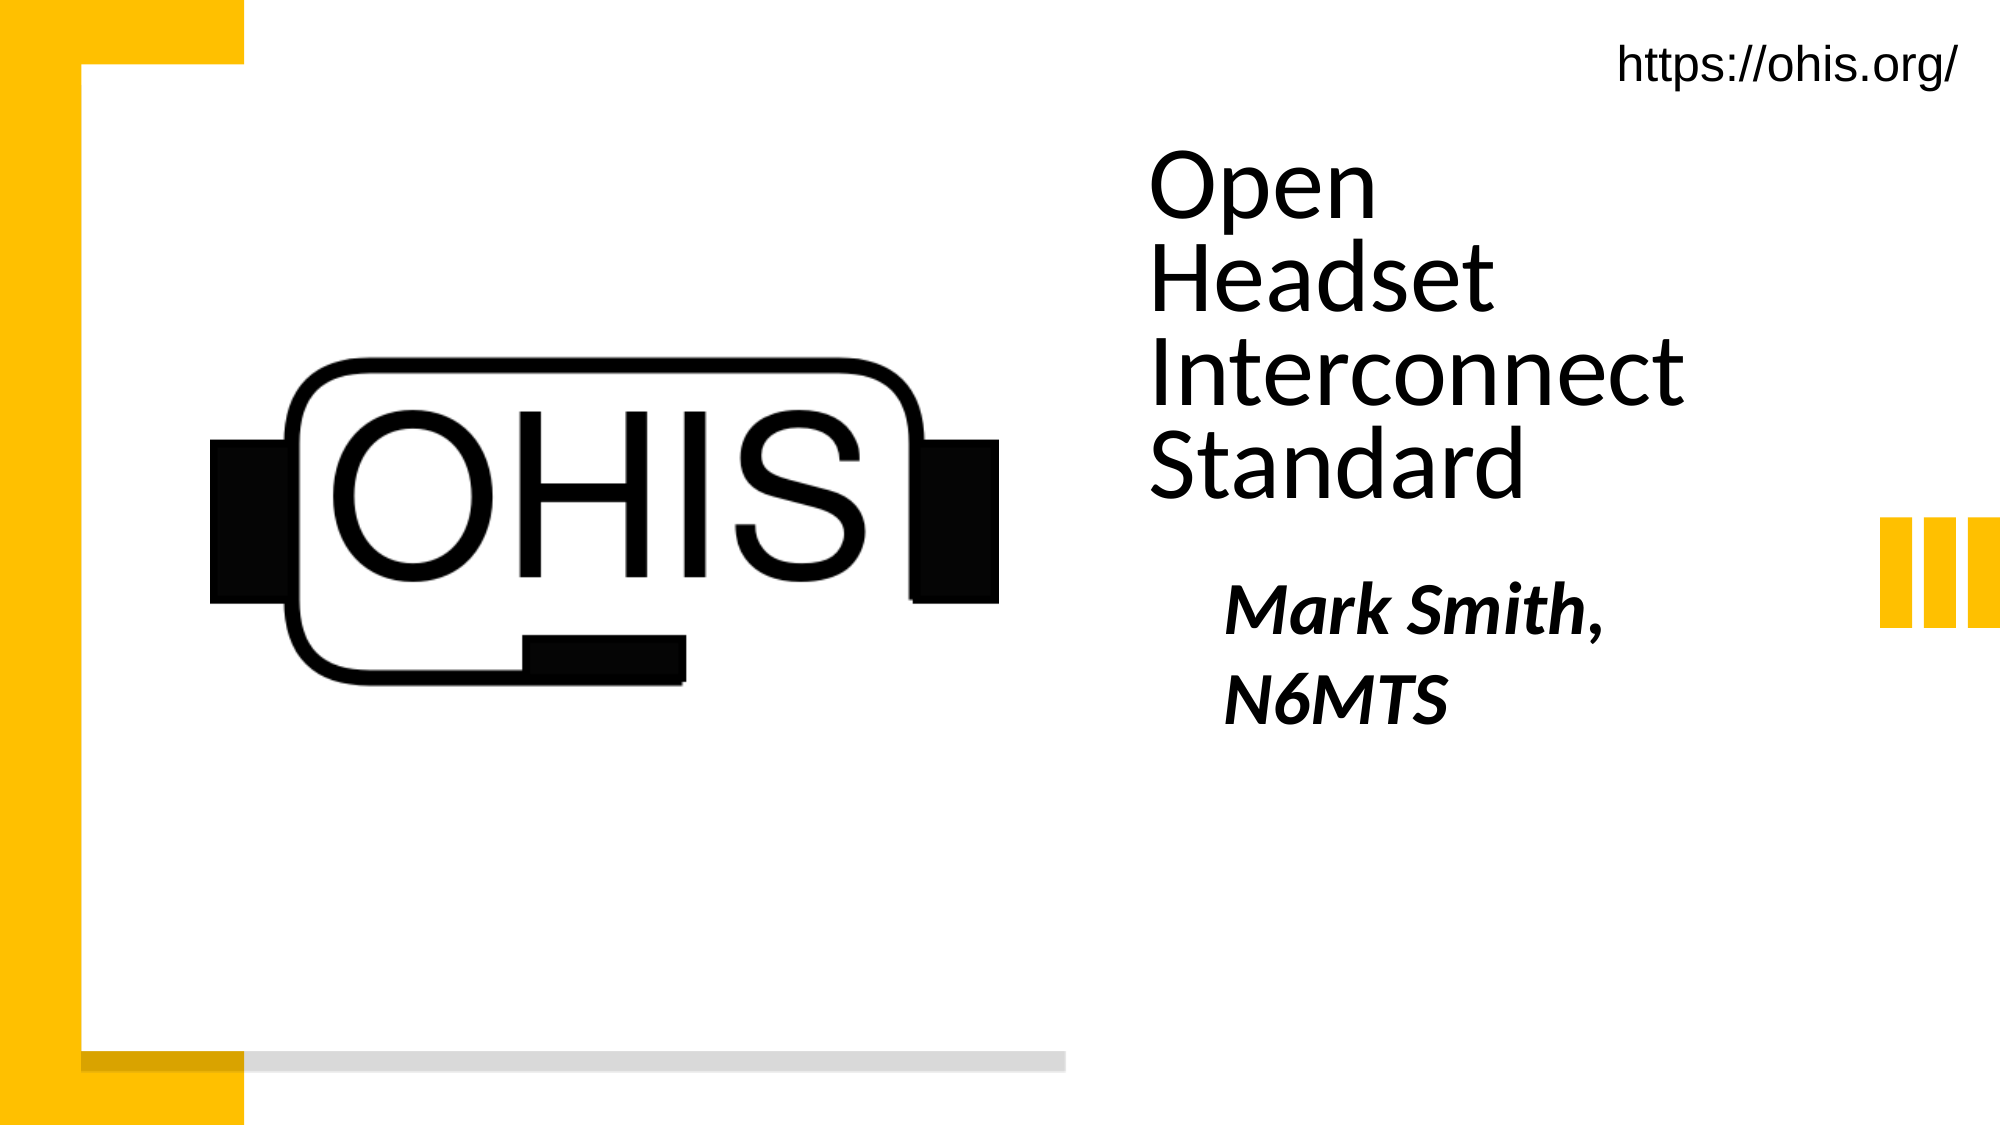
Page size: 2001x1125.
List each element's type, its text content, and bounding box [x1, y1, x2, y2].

text_box Mark Smith, N6MTS [1208, 544, 1785, 755]
text_box Open Headset Interconnect Standard [1134, 135, 1740, 526]
text_box [0, 0, 2000, 1125]
text_box https://ohis.org/ [1590, 29, 1974, 105]
picture [210, 354, 999, 691]
